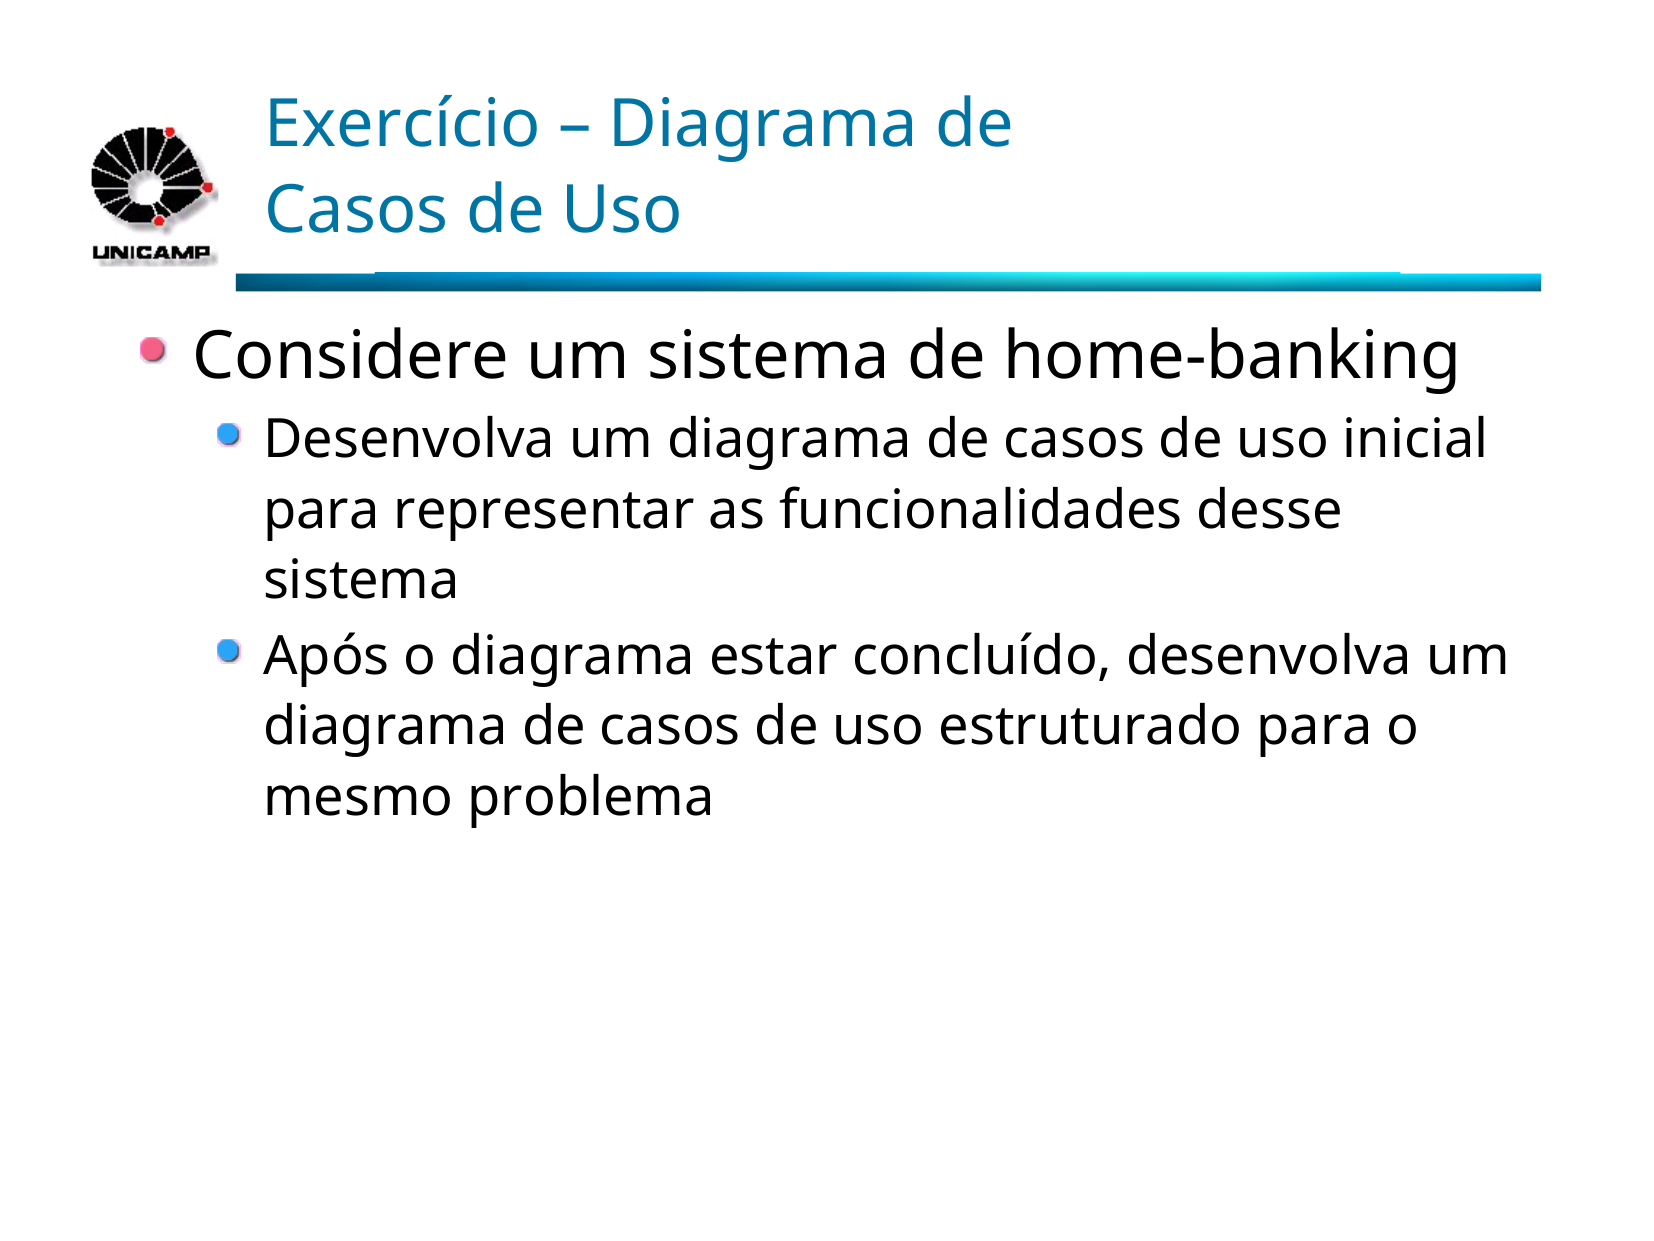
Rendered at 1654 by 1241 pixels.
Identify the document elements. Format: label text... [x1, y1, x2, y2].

title Exercício – Diagrama de Casos de Uso [264, 57, 1534, 250]
picture [125, 272, 1654, 295]
list Considere um sistema de home-banking Desenvolva um diagrama de casos de uso inicial para representar as funcionalidades desse sistema Após o diagrama estar concluído, desenvolva um diagrama de casos de uso estruturado para o mesmo problema [121, 309, 1534, 1167]
